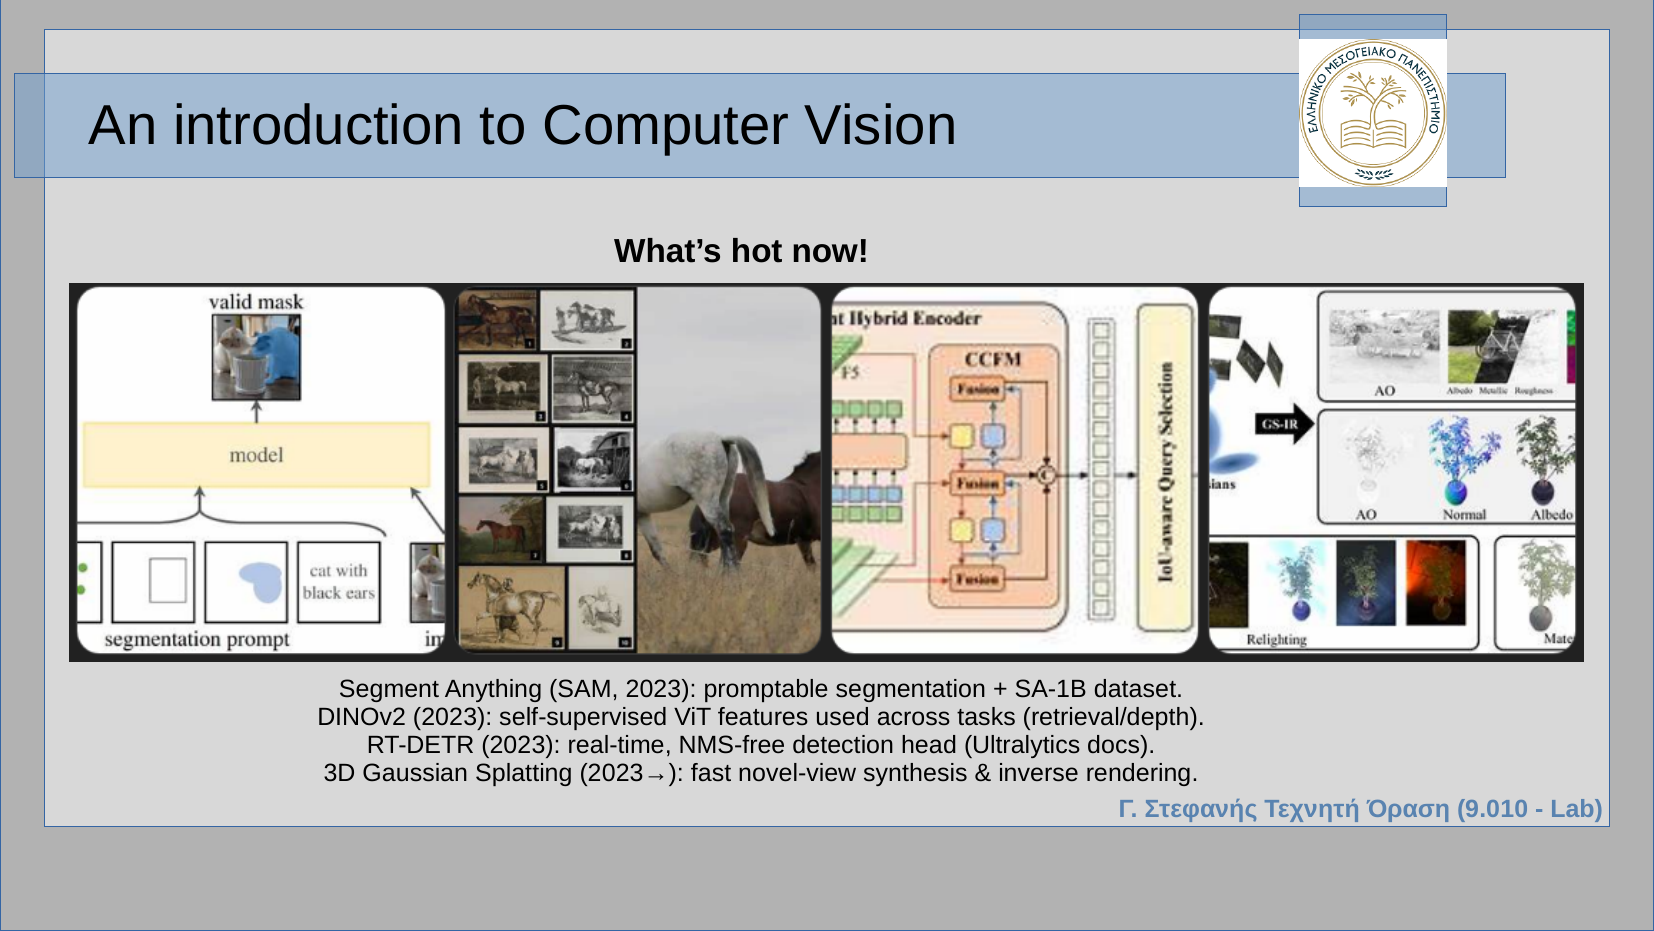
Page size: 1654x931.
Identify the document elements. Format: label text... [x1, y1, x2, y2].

picture [1299, 39, 1447, 187]
title An introduction to Computer Vision [88, 73, 1299, 178]
text_box Segment Anything (SAM, 2023): promptable segmentation + SA-1B dataset. DINOv2 (2023): self-supervised ViT features used across tasks (retrieval/depth). RT-DETR (2023): real-time, NMS-free detection head (Ultralytics docs). 3D Gaussian Splatting (2023→): fast novel-view synthesis & inverse rendering. [29, 667, 1495, 795]
text_box Γ. Στεφανής Τεχνητή Όραση (9.010 - Lab) [1092, 772, 1630, 844]
picture [69, 283, 1584, 662]
title An introduction to Computer Vision [1447, 73, 1506, 178]
text_box What’s hot now! [66, 206, 1418, 296]
